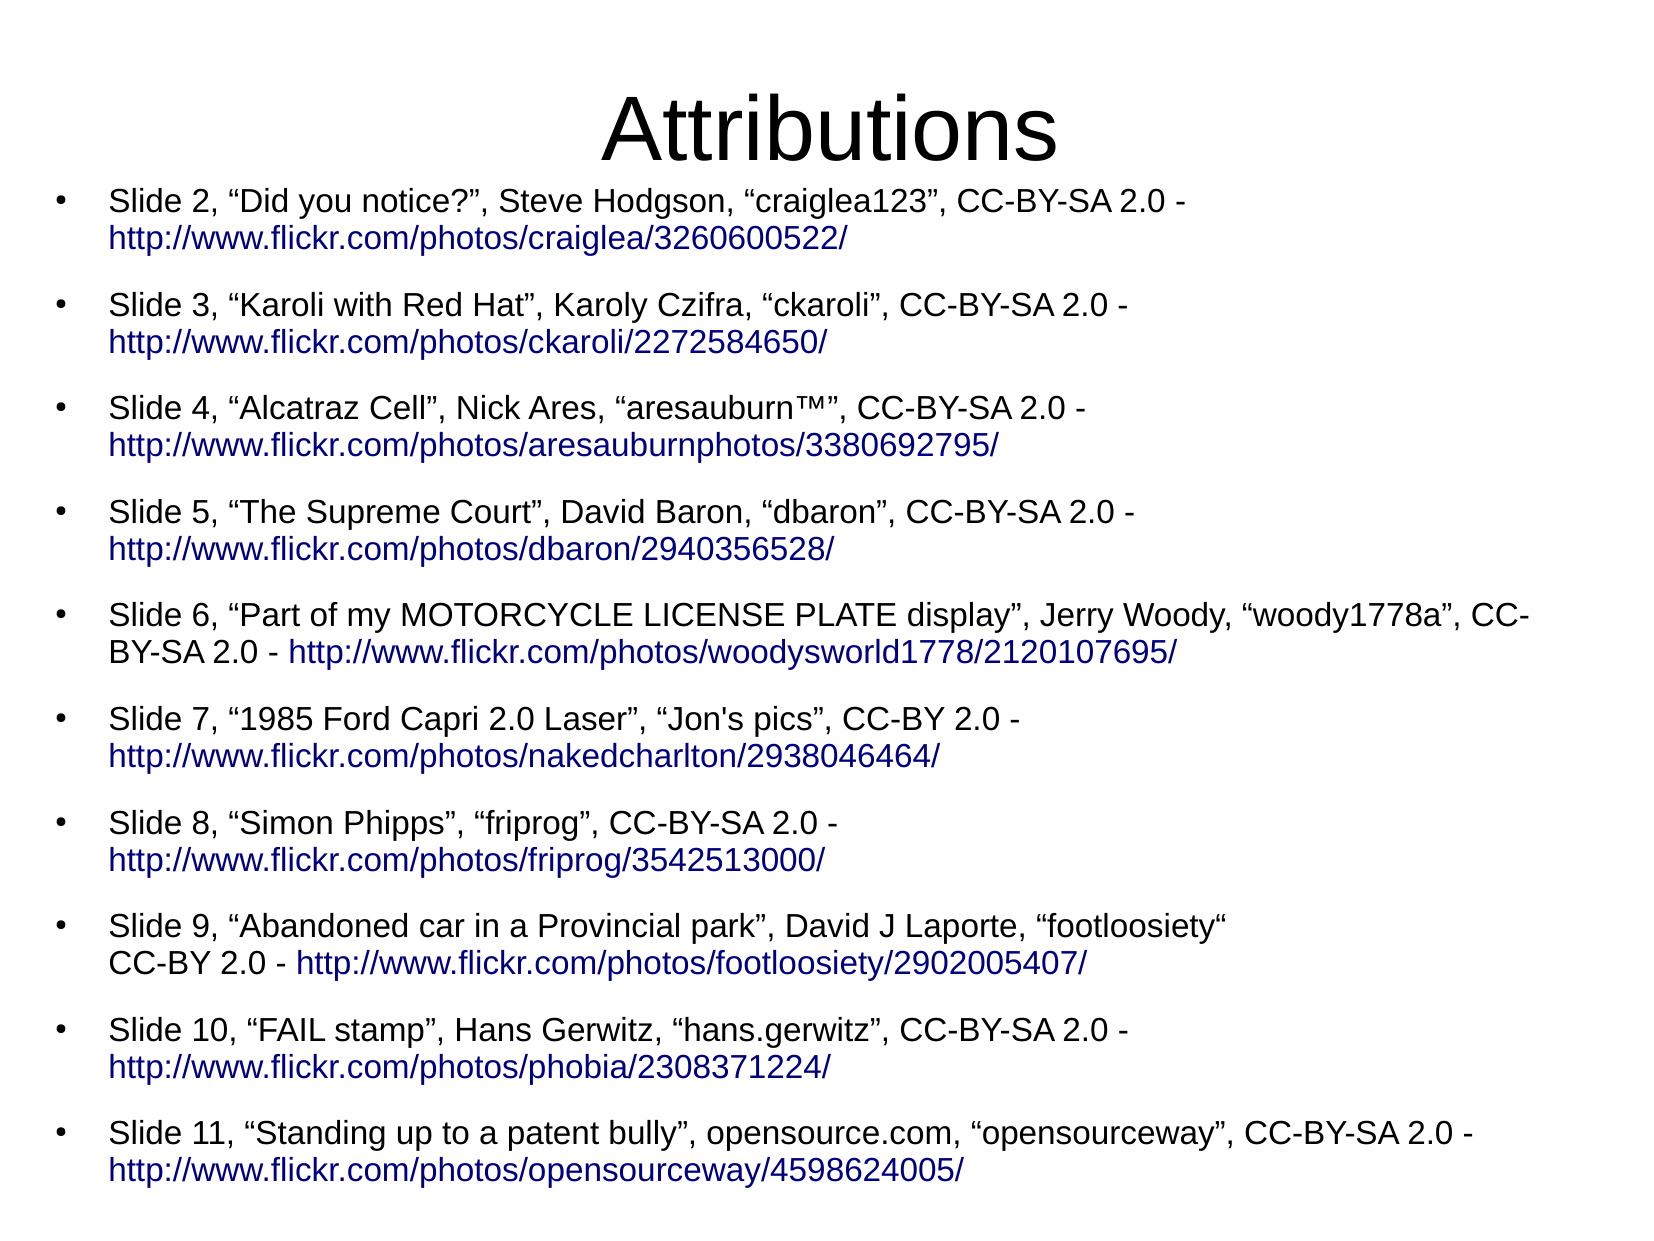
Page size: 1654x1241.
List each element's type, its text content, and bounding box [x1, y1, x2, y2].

list Slide 2, “Did you notice?”, Steve Hodgson, “craiglea123”, CC-BY-SA 2.0 - http://www.flickr.com/photos/craiglea/3260600522/ Slide 3, “Karoli with Red Hat”, Karoly Czifra, “ckaroli”, CC-BY-SA 2.0 - http://www.flickr.com/photos/ckaroli/2272584650/ Slide 4, “Alcatraz Cell”, Nick Ares, “aresauburn™”, CC-BY-SA 2.0 - http://www.flickr.com/photos/aresauburnphotos/3380692795/ Slide 5, “The Supreme Court”, David Baron, “dbaron”, CC-BY-SA 2.0 - http://www.flickr.com/photos/dbaron/2940356528/ Slide 6, “Part of my MOTORCYCLE LICENSE PLATE display”, Jerry Woody, “woody1778a”, CC-BY-SA 2.0 - http://www.flickr.com/photos/woodysworld1778/2120107695/ Slide 7, “1985 Ford Capri 2.0 Laser”, “Jon's pics”, CC-BY 2.0 - http://www.flickr.com/photos/nakedcharlton/2938046464/ Slide 8, “Simon Phipps”, “friprog”, CC-BY-SA 2.0 - http://www.flickr.com/photos/friprog/3542513000/ Slide 9, “Abandoned car in a Provincial park”, David J Laporte, “footloosiety“ CC-BY 2.0 - http://www.flickr.com/photos/footloosiety/2902005407/ Slide 10, “FAIL stamp”, Hans Gerwitz, “hans.gerwitz”, CC-BY-SA 2.0 - http://www.flickr.com/photos/phobia/2308371224/ Slide 11, “Standing up to a patent bully”, opensource.com, “opensourceway”, CC-BY-SA 2.0 - http://www.flickr.com/photos/opensourceway/4598624005/ [37, 182, 1538, 1236]
title Attributions [86, 32, 1576, 226]
